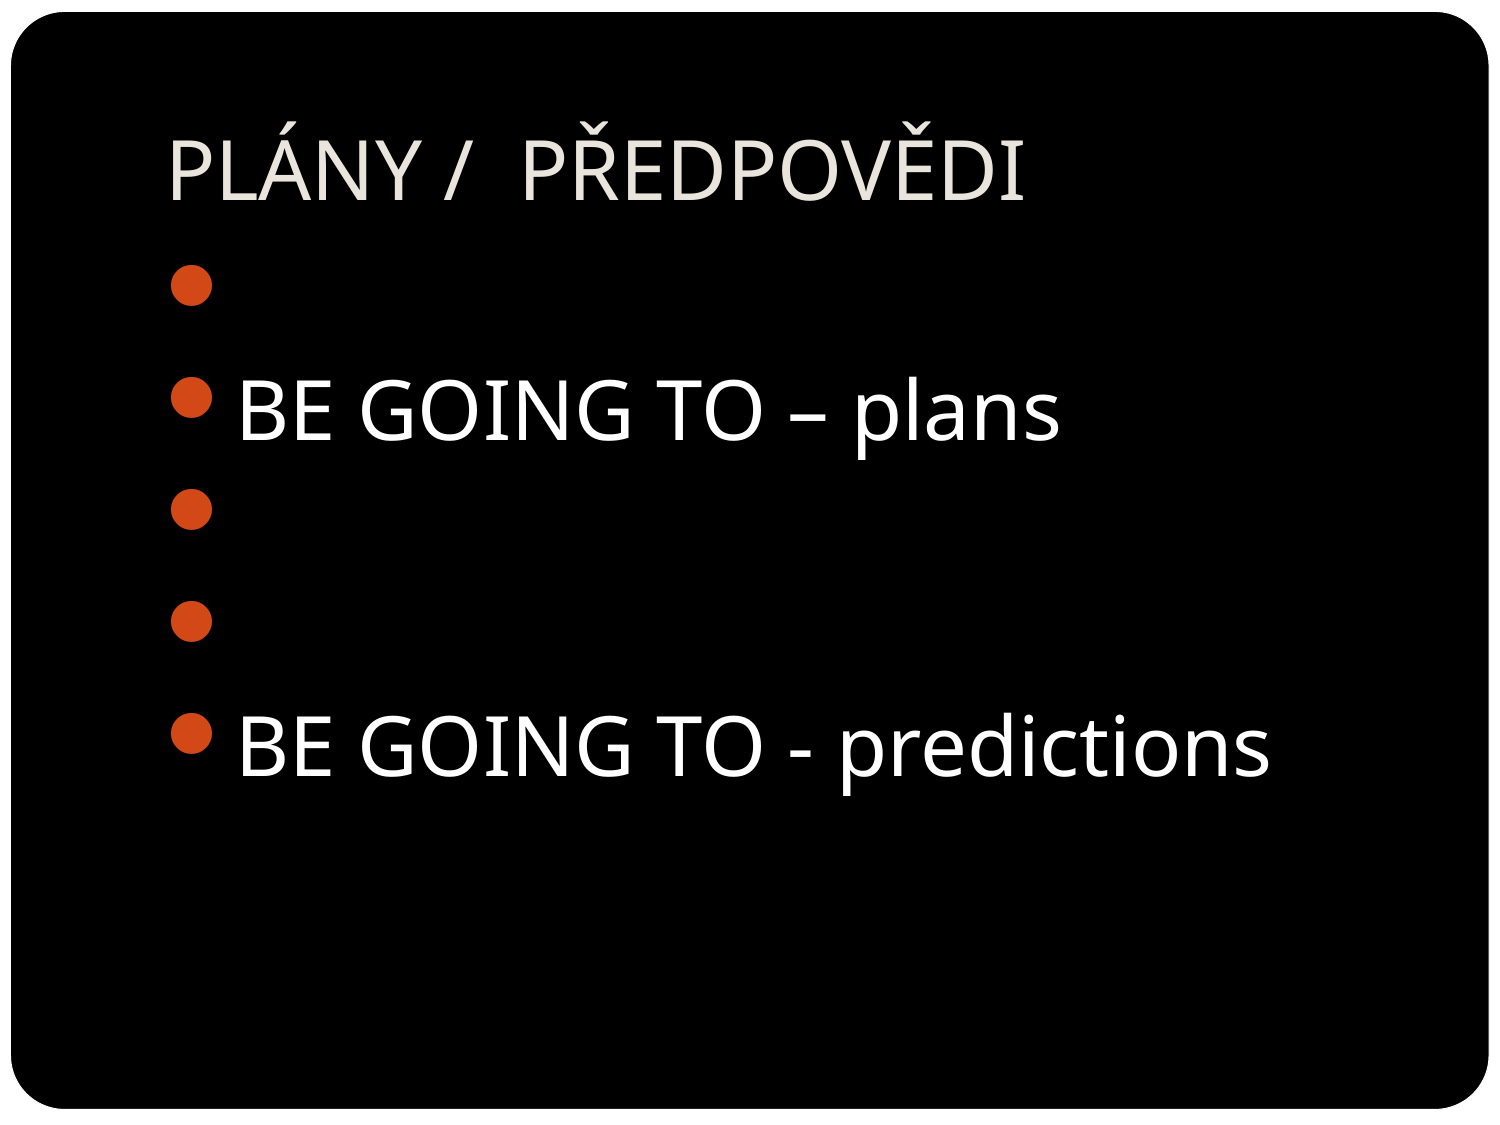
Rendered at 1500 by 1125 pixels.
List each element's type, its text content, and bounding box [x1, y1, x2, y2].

list BE GOING TO – plans BE GOING TO - predictions [150, 237, 1426, 988]
title PLÁNY / PŘEDPOVĚDI [150, 45, 1426, 233]
